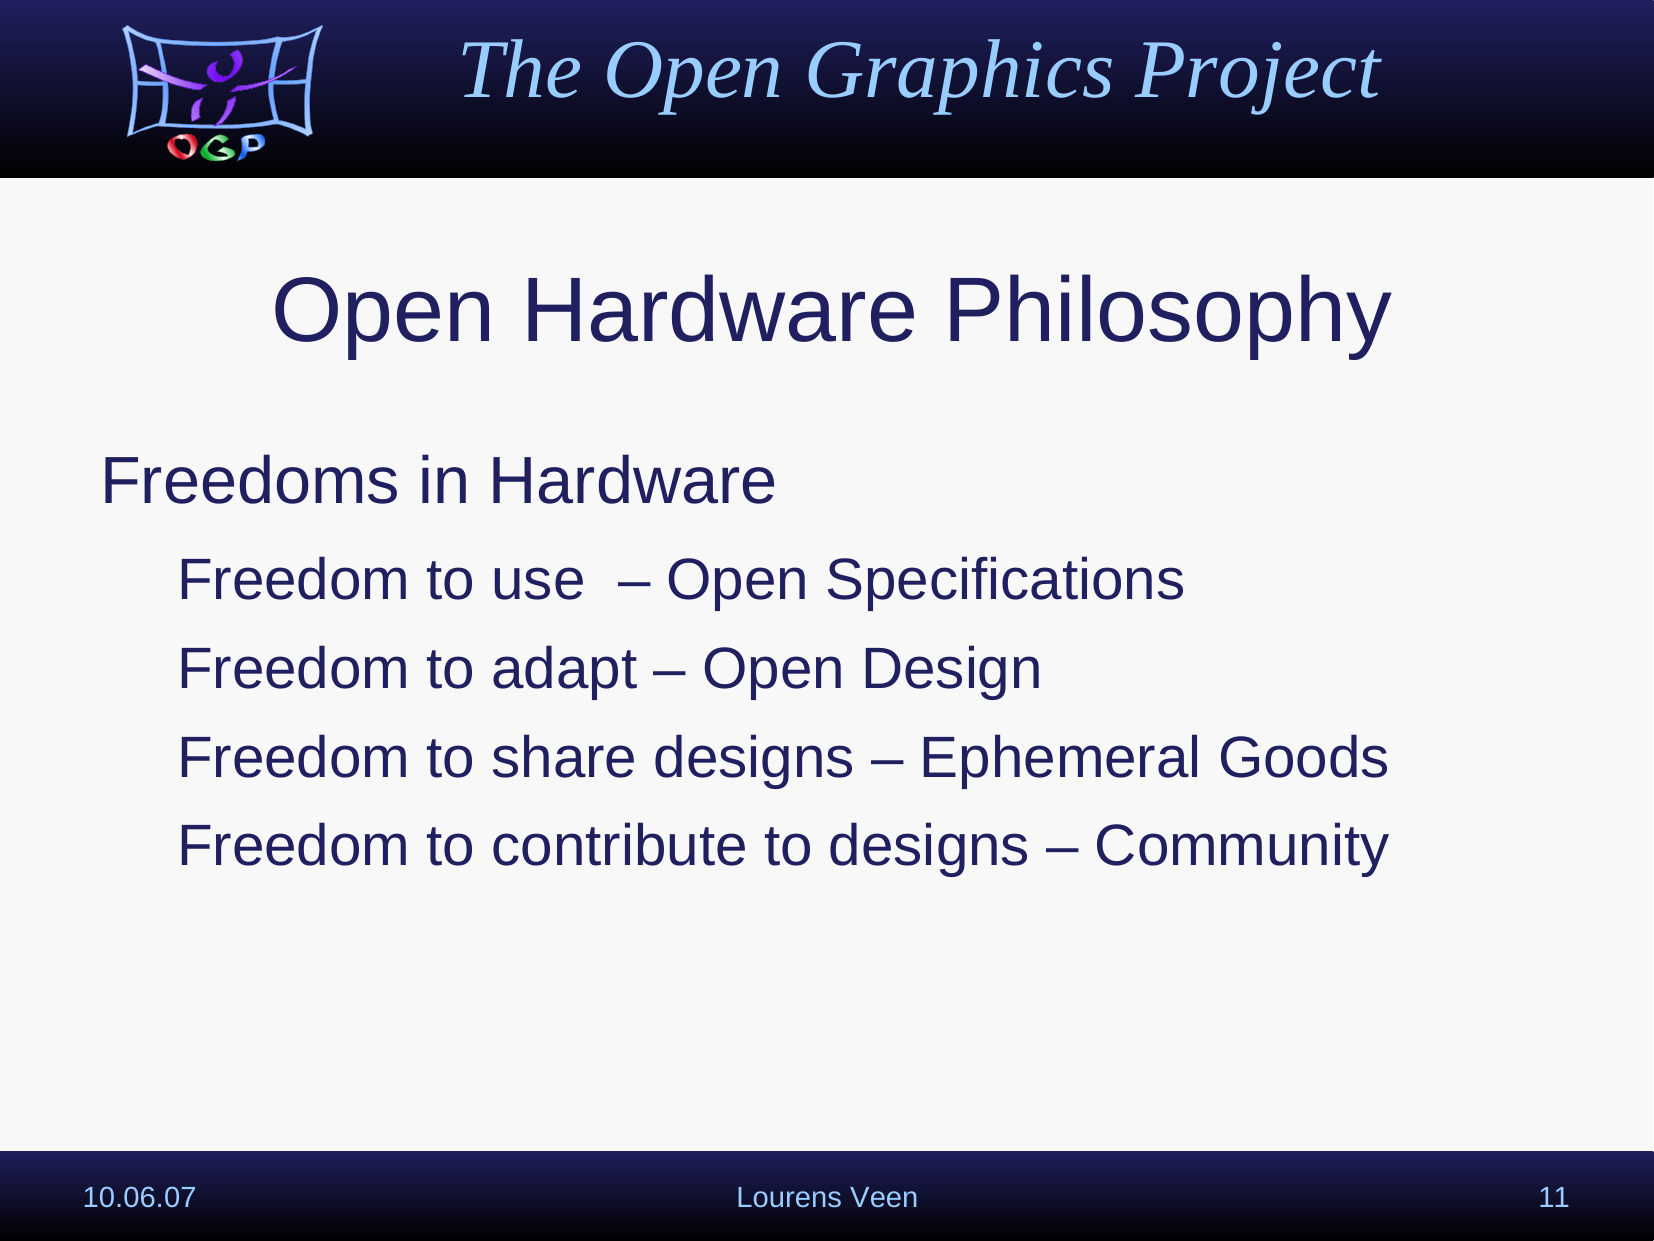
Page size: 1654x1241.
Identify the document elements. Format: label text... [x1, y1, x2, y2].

picture [122, 25, 323, 161]
list Freedoms in Hardware Freedom to use – Open Specifications Freedom to adapt – Open Design Freedom to share designs – Ephemeral Goods Freedom to contribute to designs – Community [82, 442, 1571, 1094]
title Open Hardware Philosophy [88, 236, 1577, 385]
